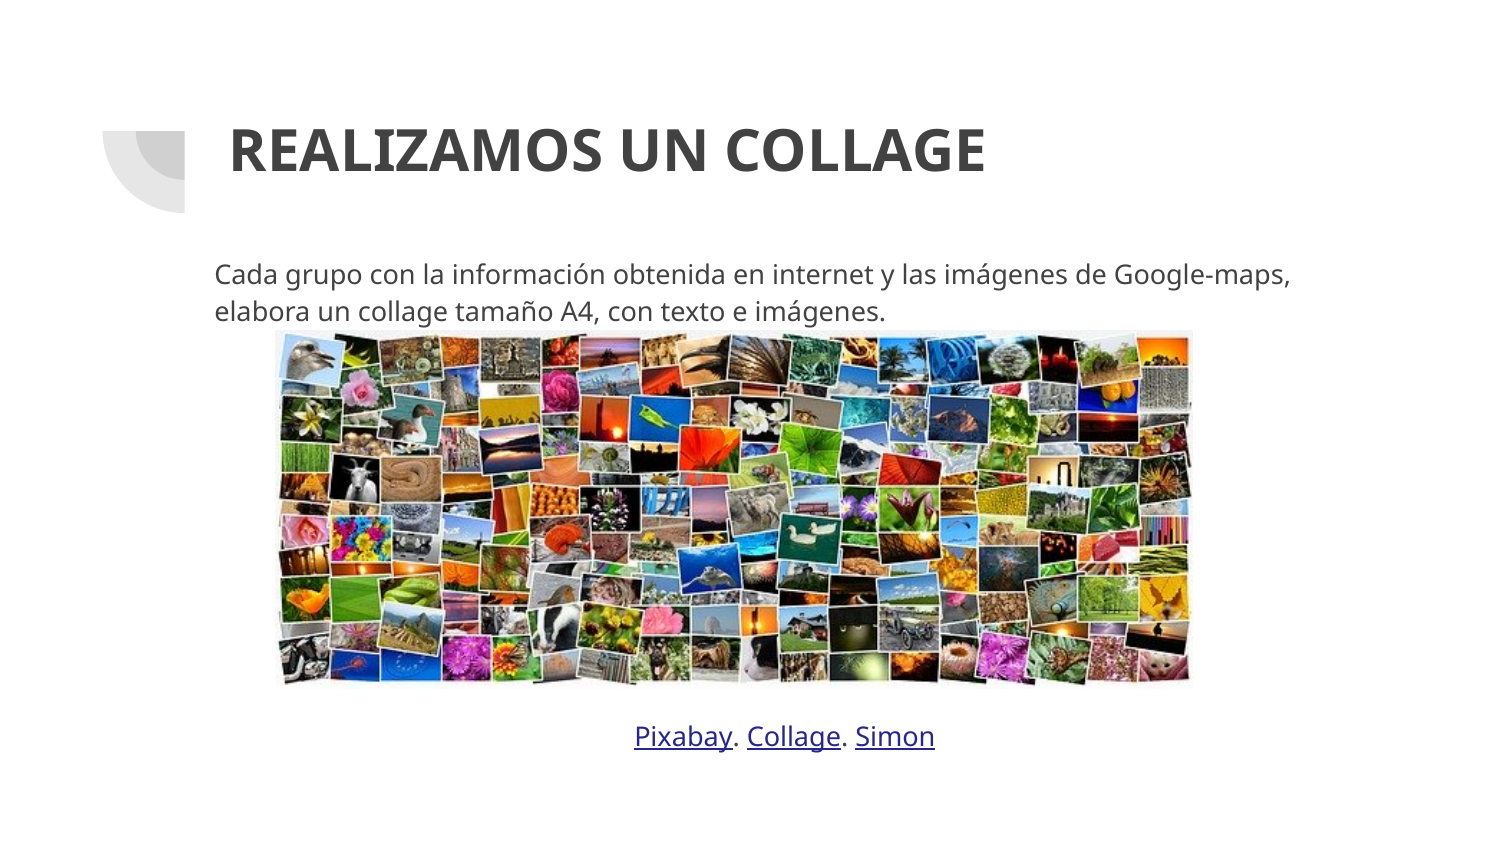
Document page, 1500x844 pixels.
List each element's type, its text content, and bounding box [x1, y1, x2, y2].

picture [275, 330, 1193, 689]
list Cada grupo con la información obtenida en internet y las imágenes de Google-maps, elabora un collage tamaño A4, con texto e imágenes. Pixabay. Collage. Simon [199, 237, 1368, 744]
title REALIZAMOS UN COLLAGE [213, 98, 1368, 237]
